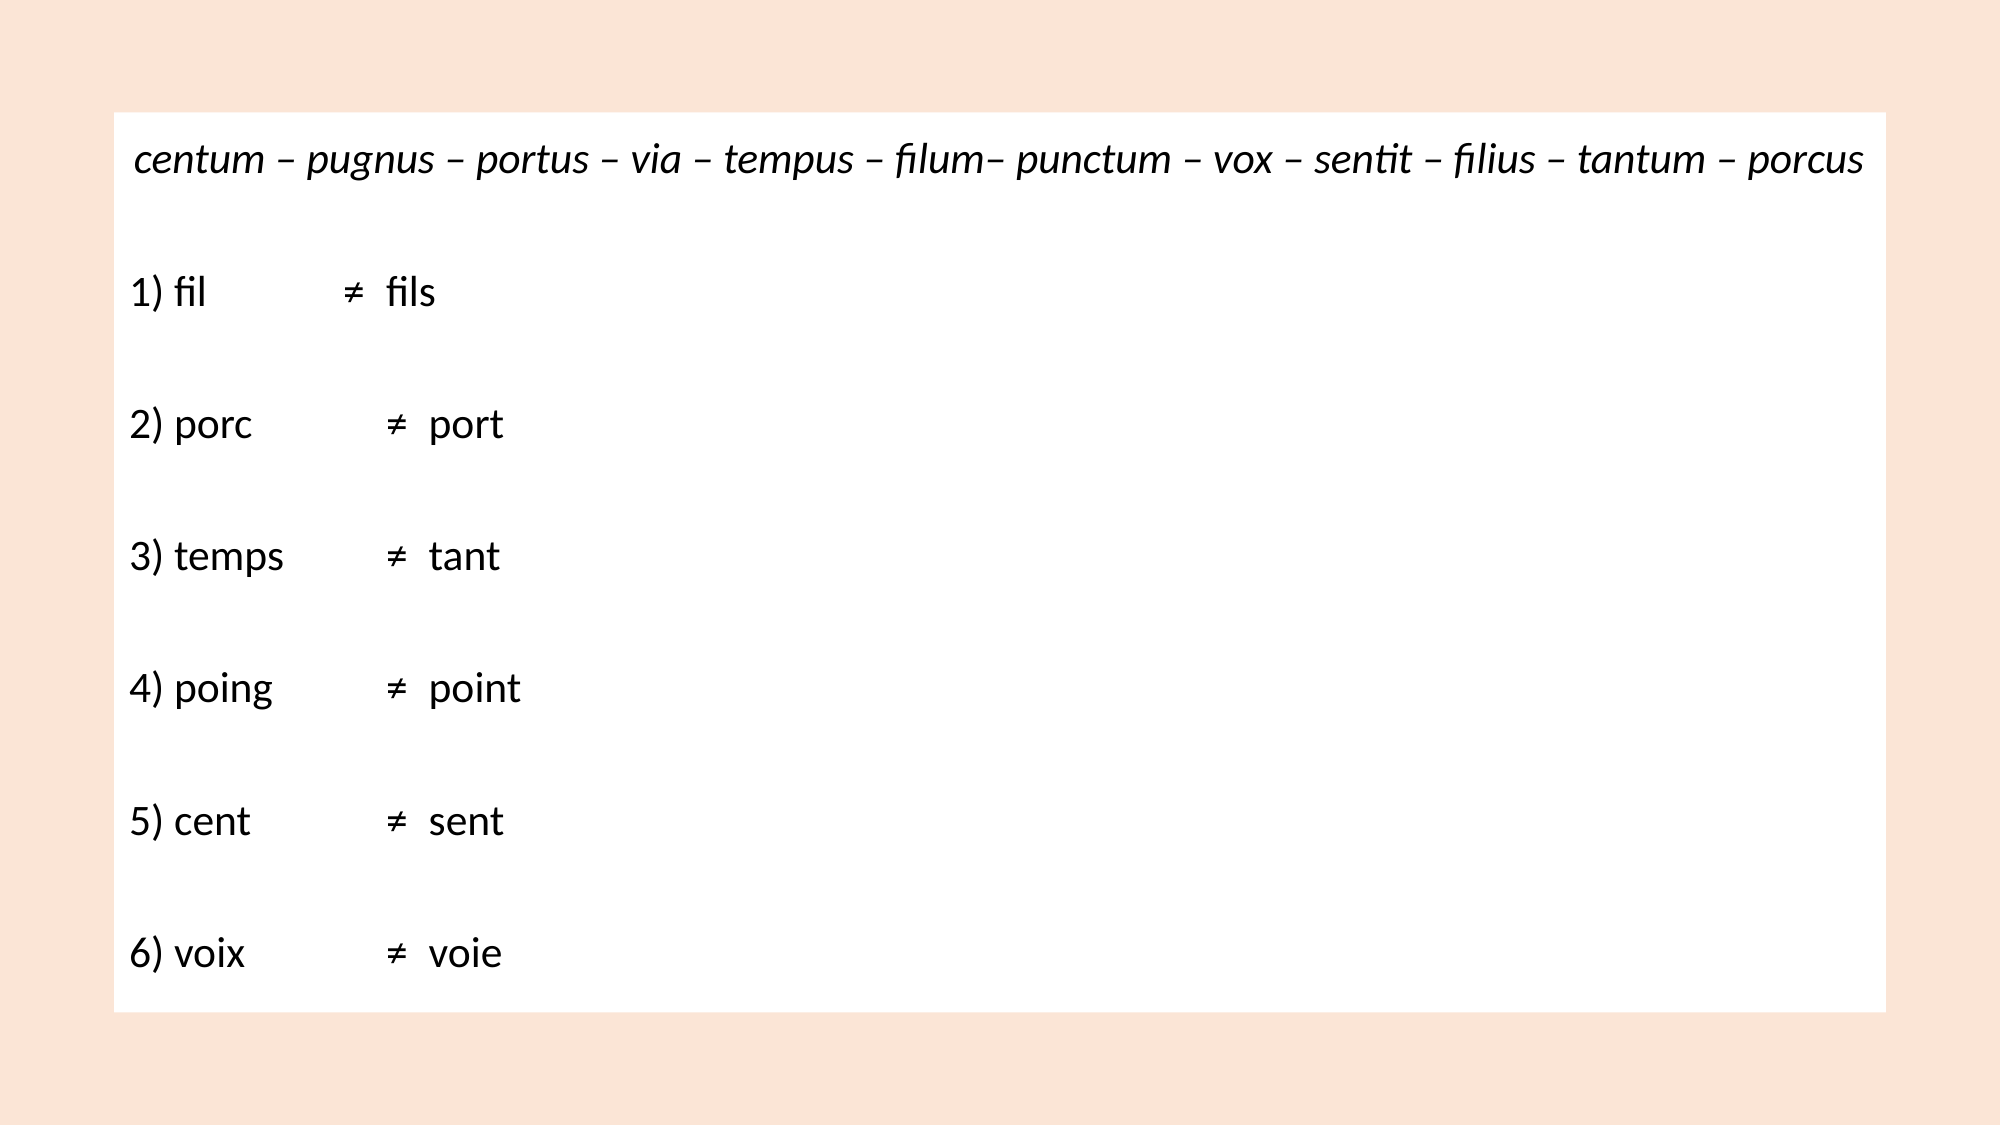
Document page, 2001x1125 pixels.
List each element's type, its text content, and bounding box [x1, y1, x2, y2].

list centum – pugnus – portus – via – tempus – filum– punctum – vox – sentit – filius – tantum – porcus 1) fil ≠ fils 2) porc ≠ port 3) temps ≠ tant 4) poing ≠ point 5) cent ≠ sent 6) voix ≠ voie [114, 112, 1886, 1013]
text_box [0, 0, 2000, 1125]
